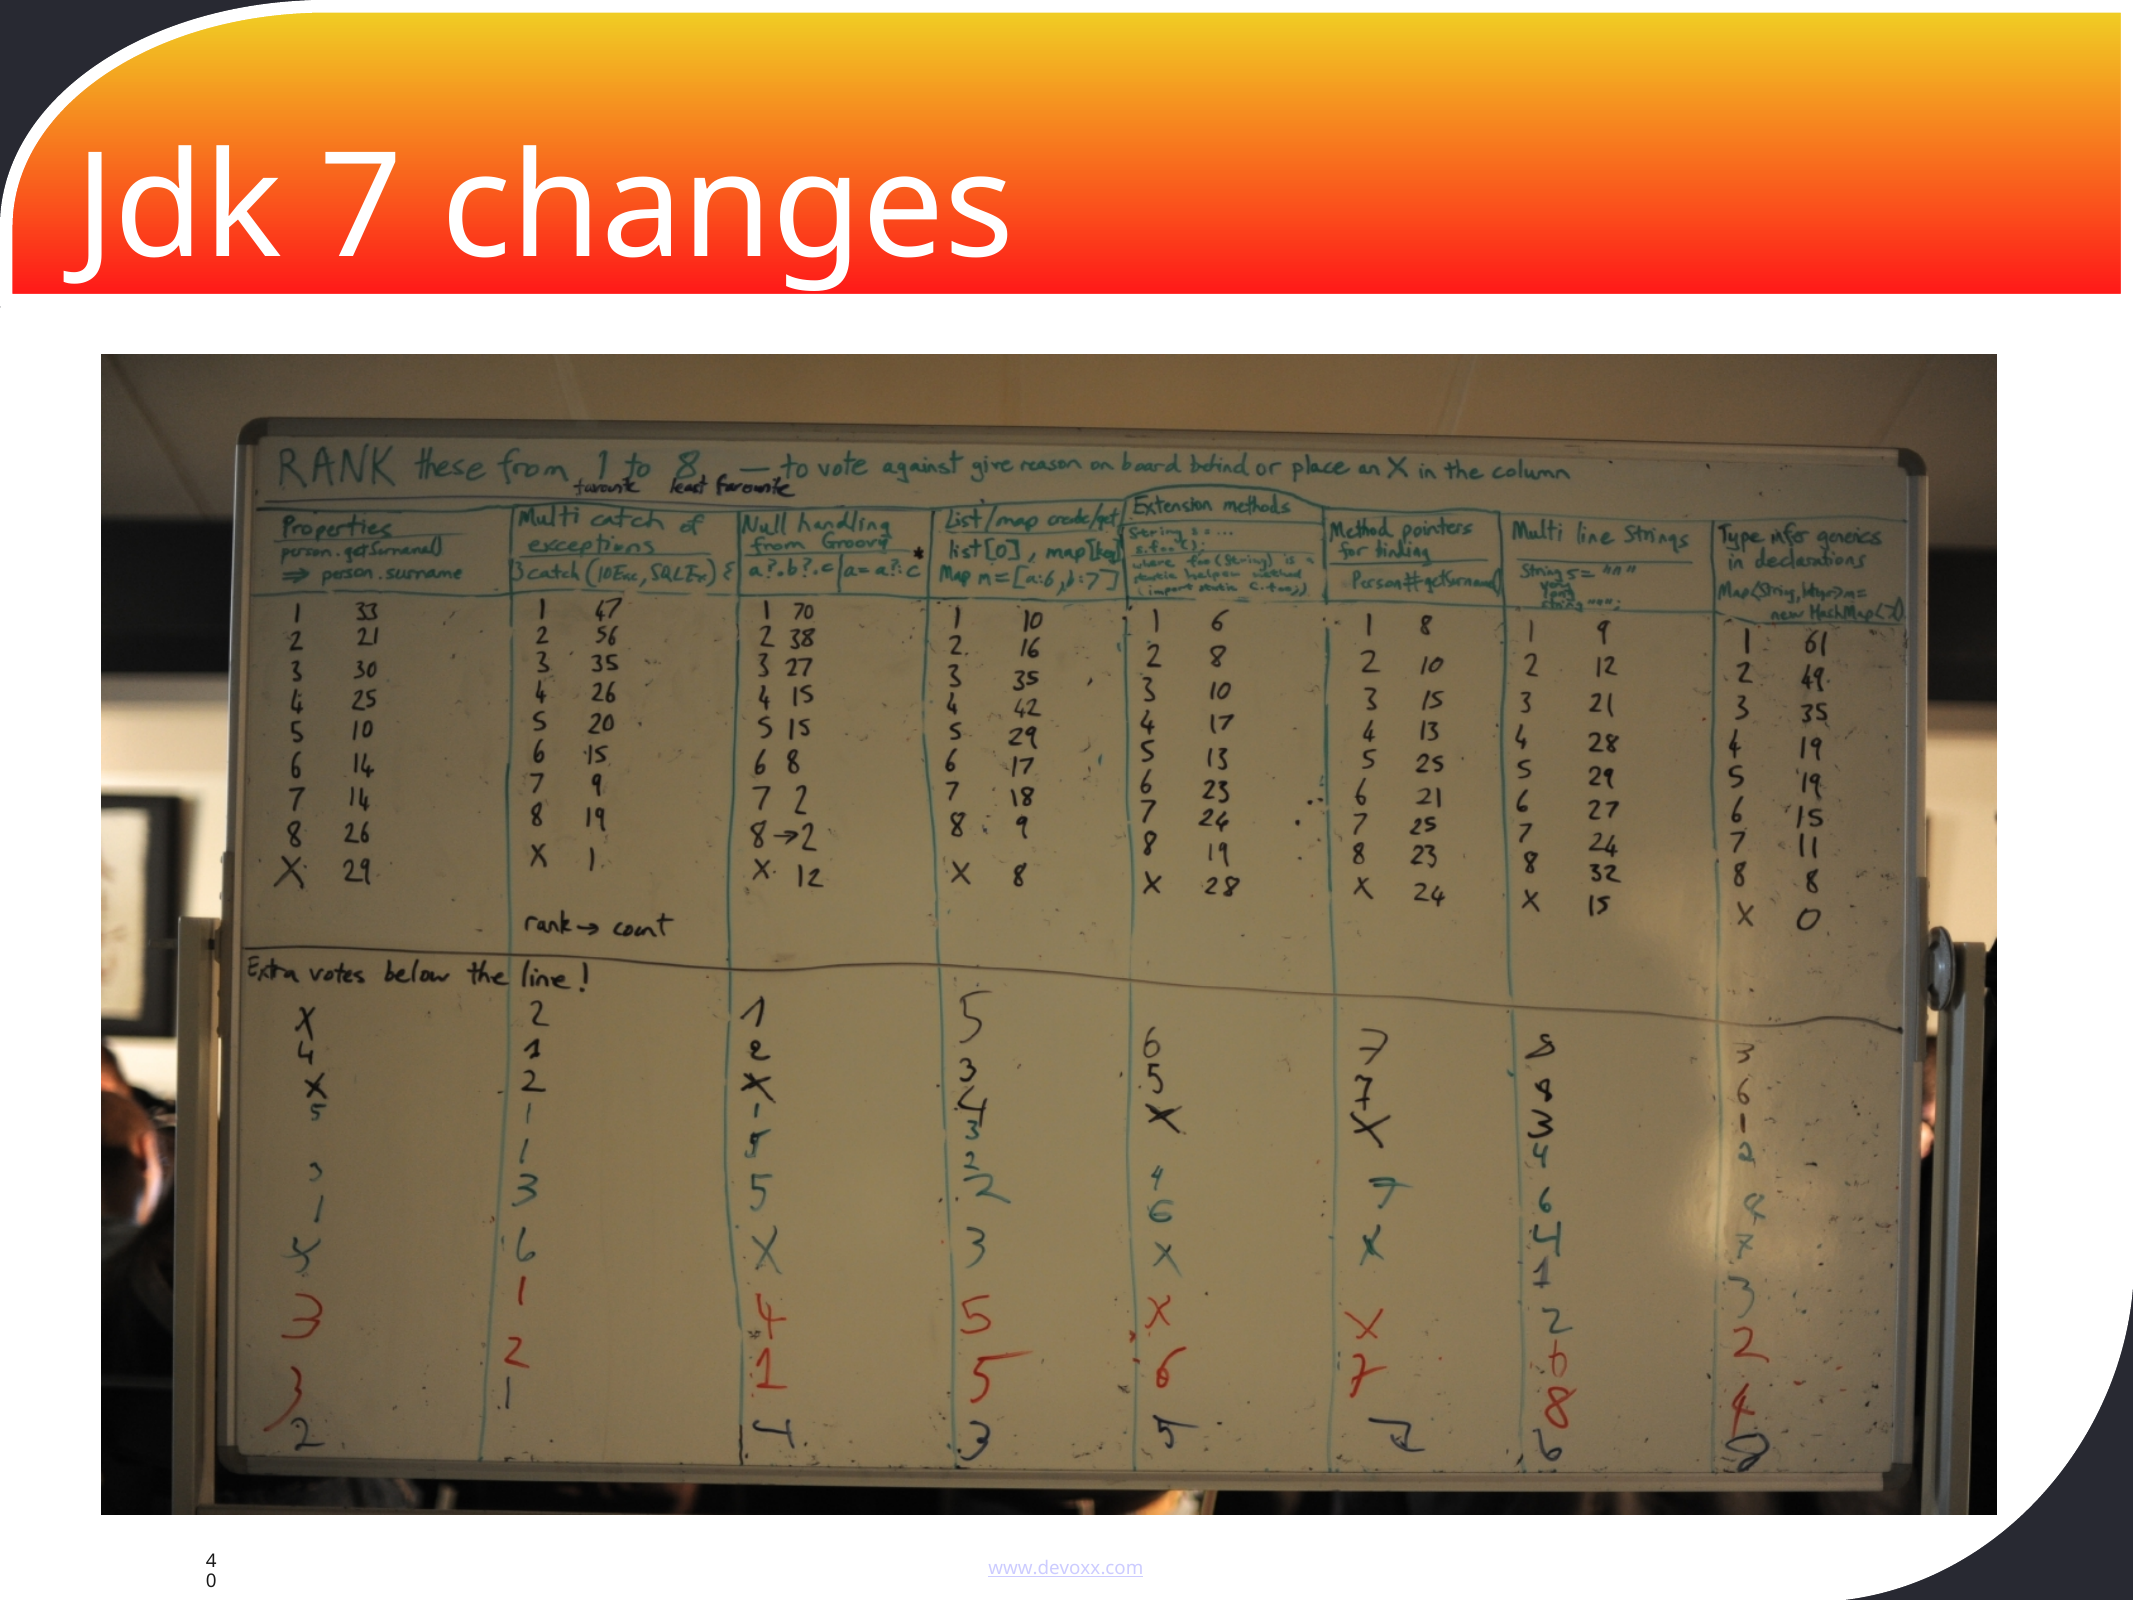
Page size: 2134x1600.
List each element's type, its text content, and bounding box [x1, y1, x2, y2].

picture [101, 354, 1997, 1515]
text_box Jdk 7 changes [75, 56, 2036, 286]
text_box Jdk 7 changes [793, 187, 837, 247]
